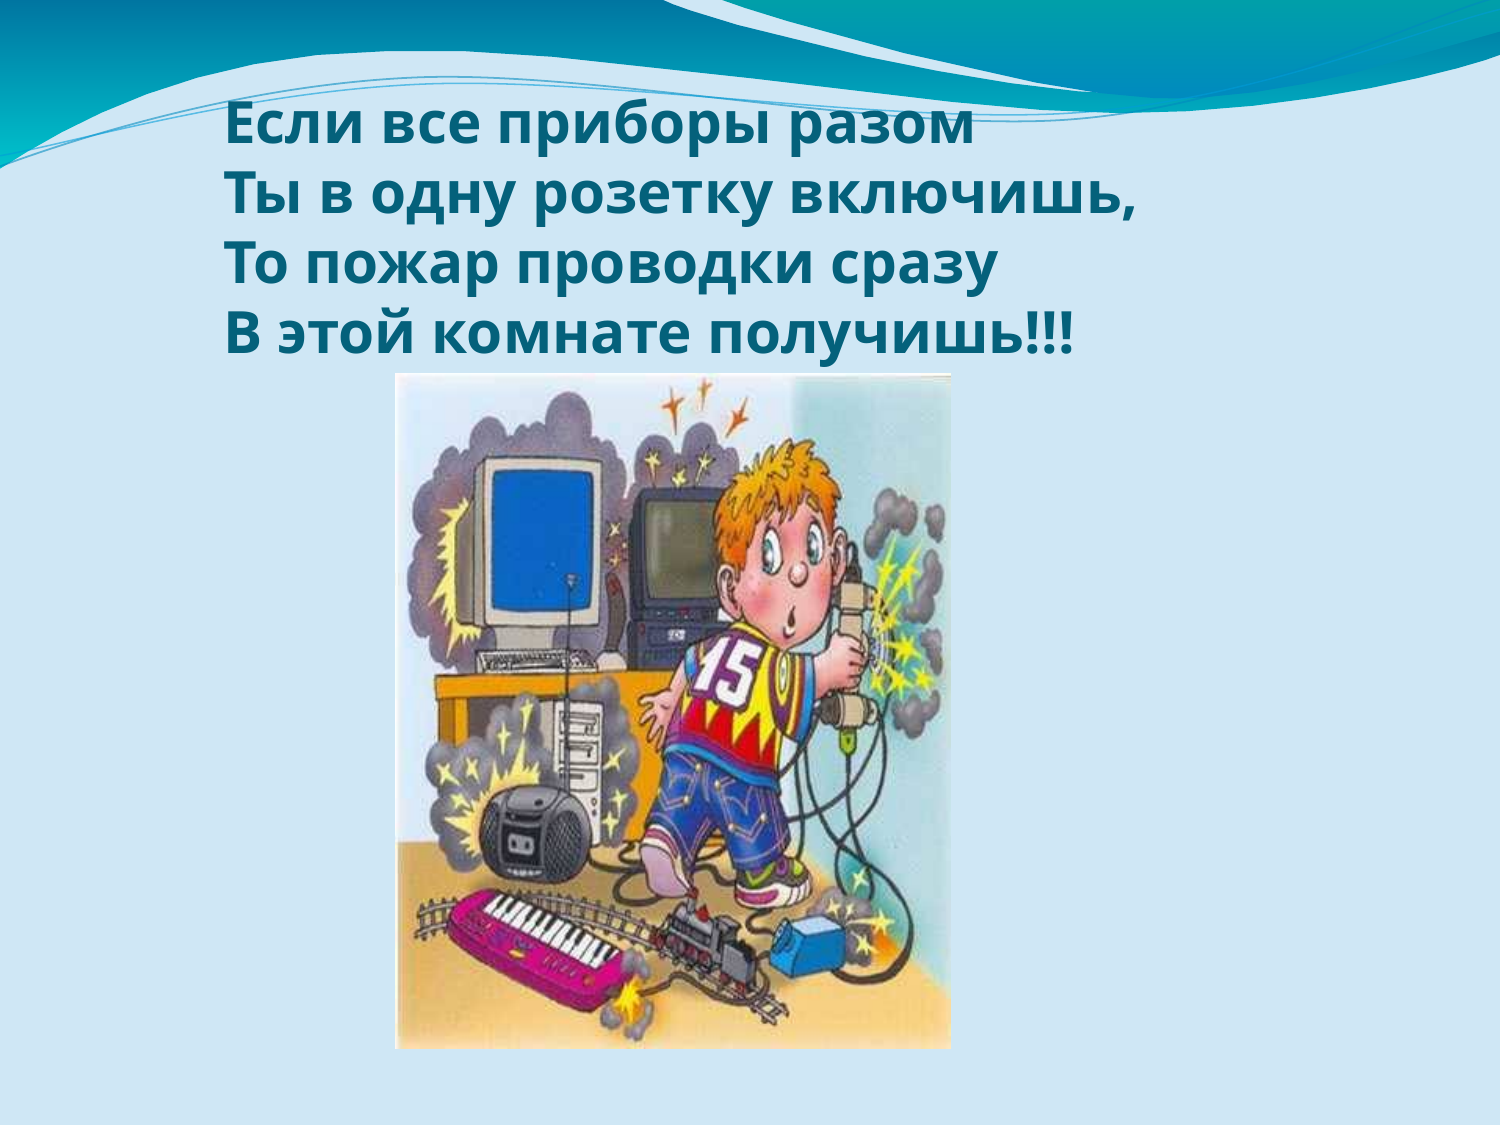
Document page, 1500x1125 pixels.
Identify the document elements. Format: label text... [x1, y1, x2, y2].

title Если все приборы разом Ты в одну розетку включишь, То пожар проводки сразу В этой комнате получишь!!! [75, 78, 1424, 350]
picture [395, 373, 951, 1049]
